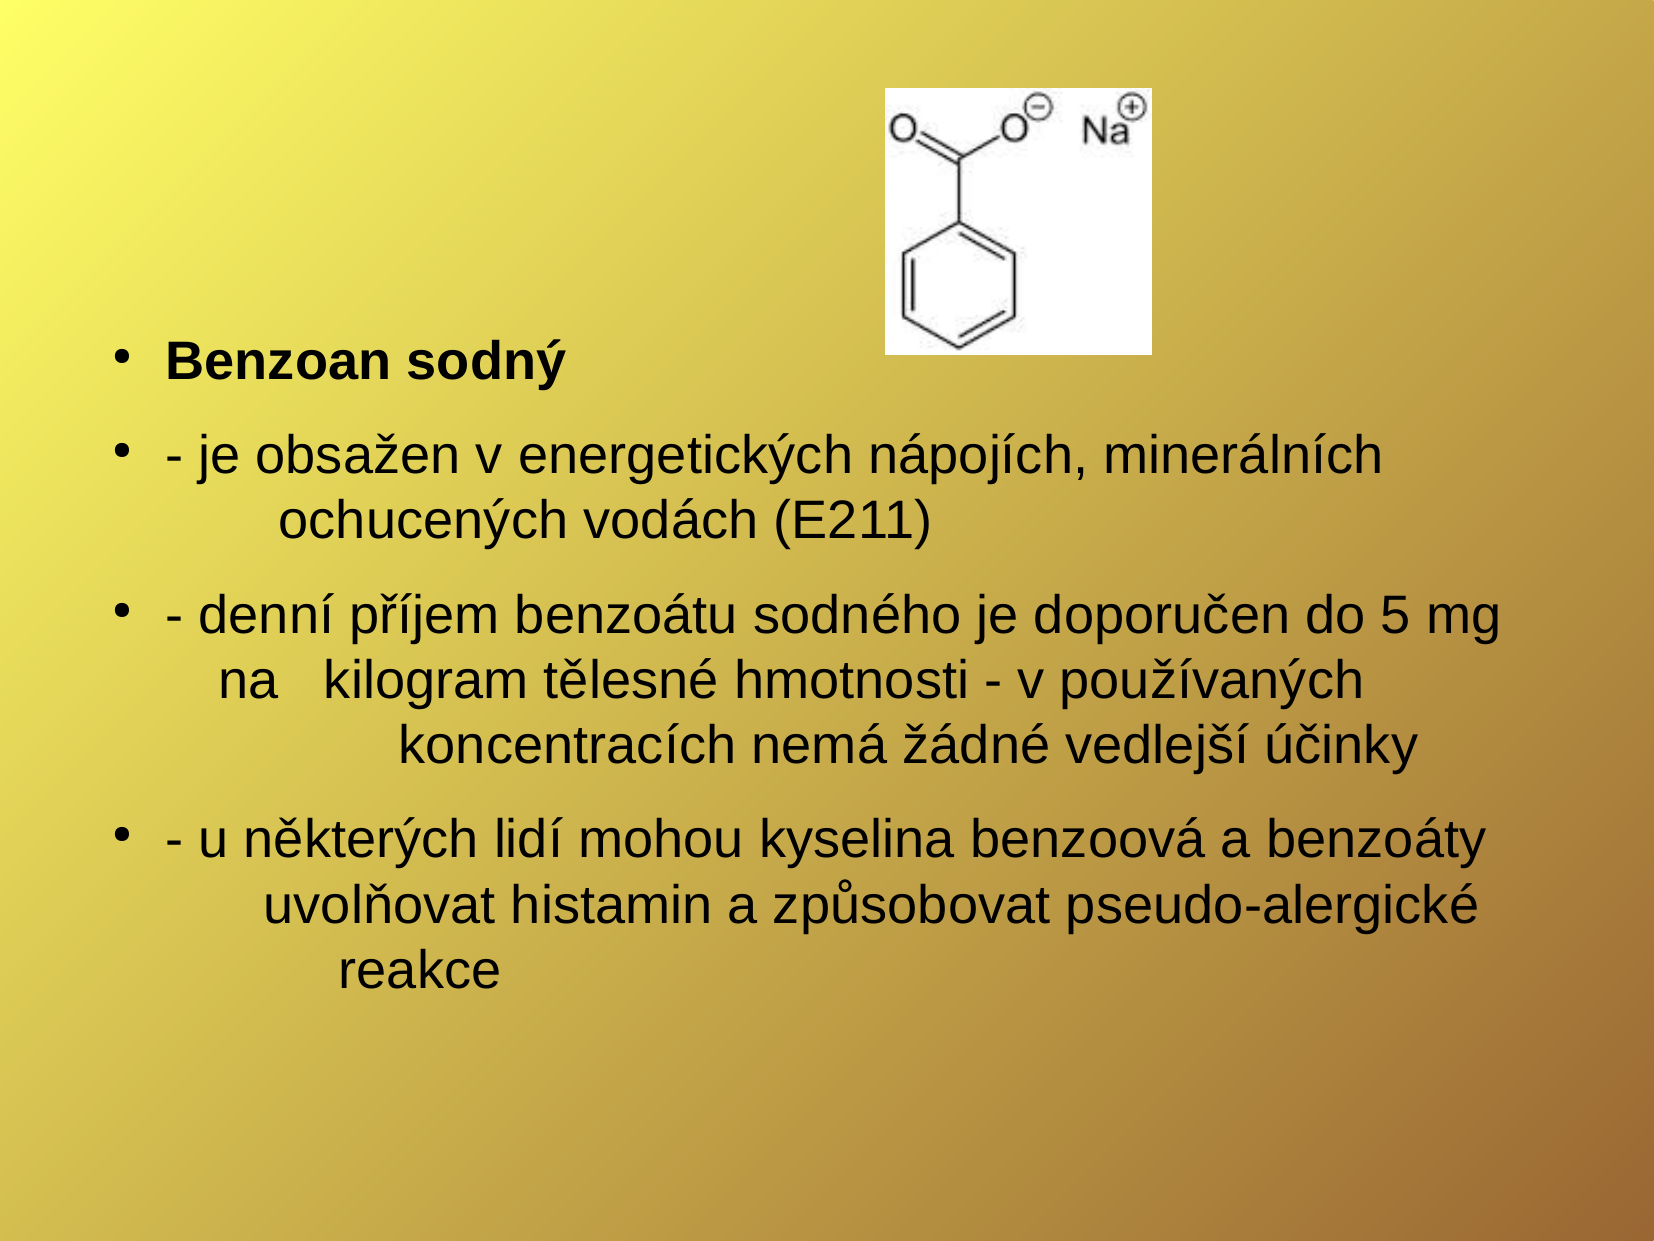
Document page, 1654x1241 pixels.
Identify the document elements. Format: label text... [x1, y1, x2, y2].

picture [885, 88, 1152, 355]
list Benzoan sodný - je obsažen v energetických nápojích, minerálních ochucených vodách (E211) - denní příjem benzoátu sodného je doporučen do 5 mg na kilogram tělesné hmotnosti - v používaných koncentracích nemá žádné vedlejší účinky - u některých lidí mohou kyselina benzoová a benzoáty uvolňovat histamin a způsobovat pseudo-alergické reakce [76, 324, 1565, 1144]
